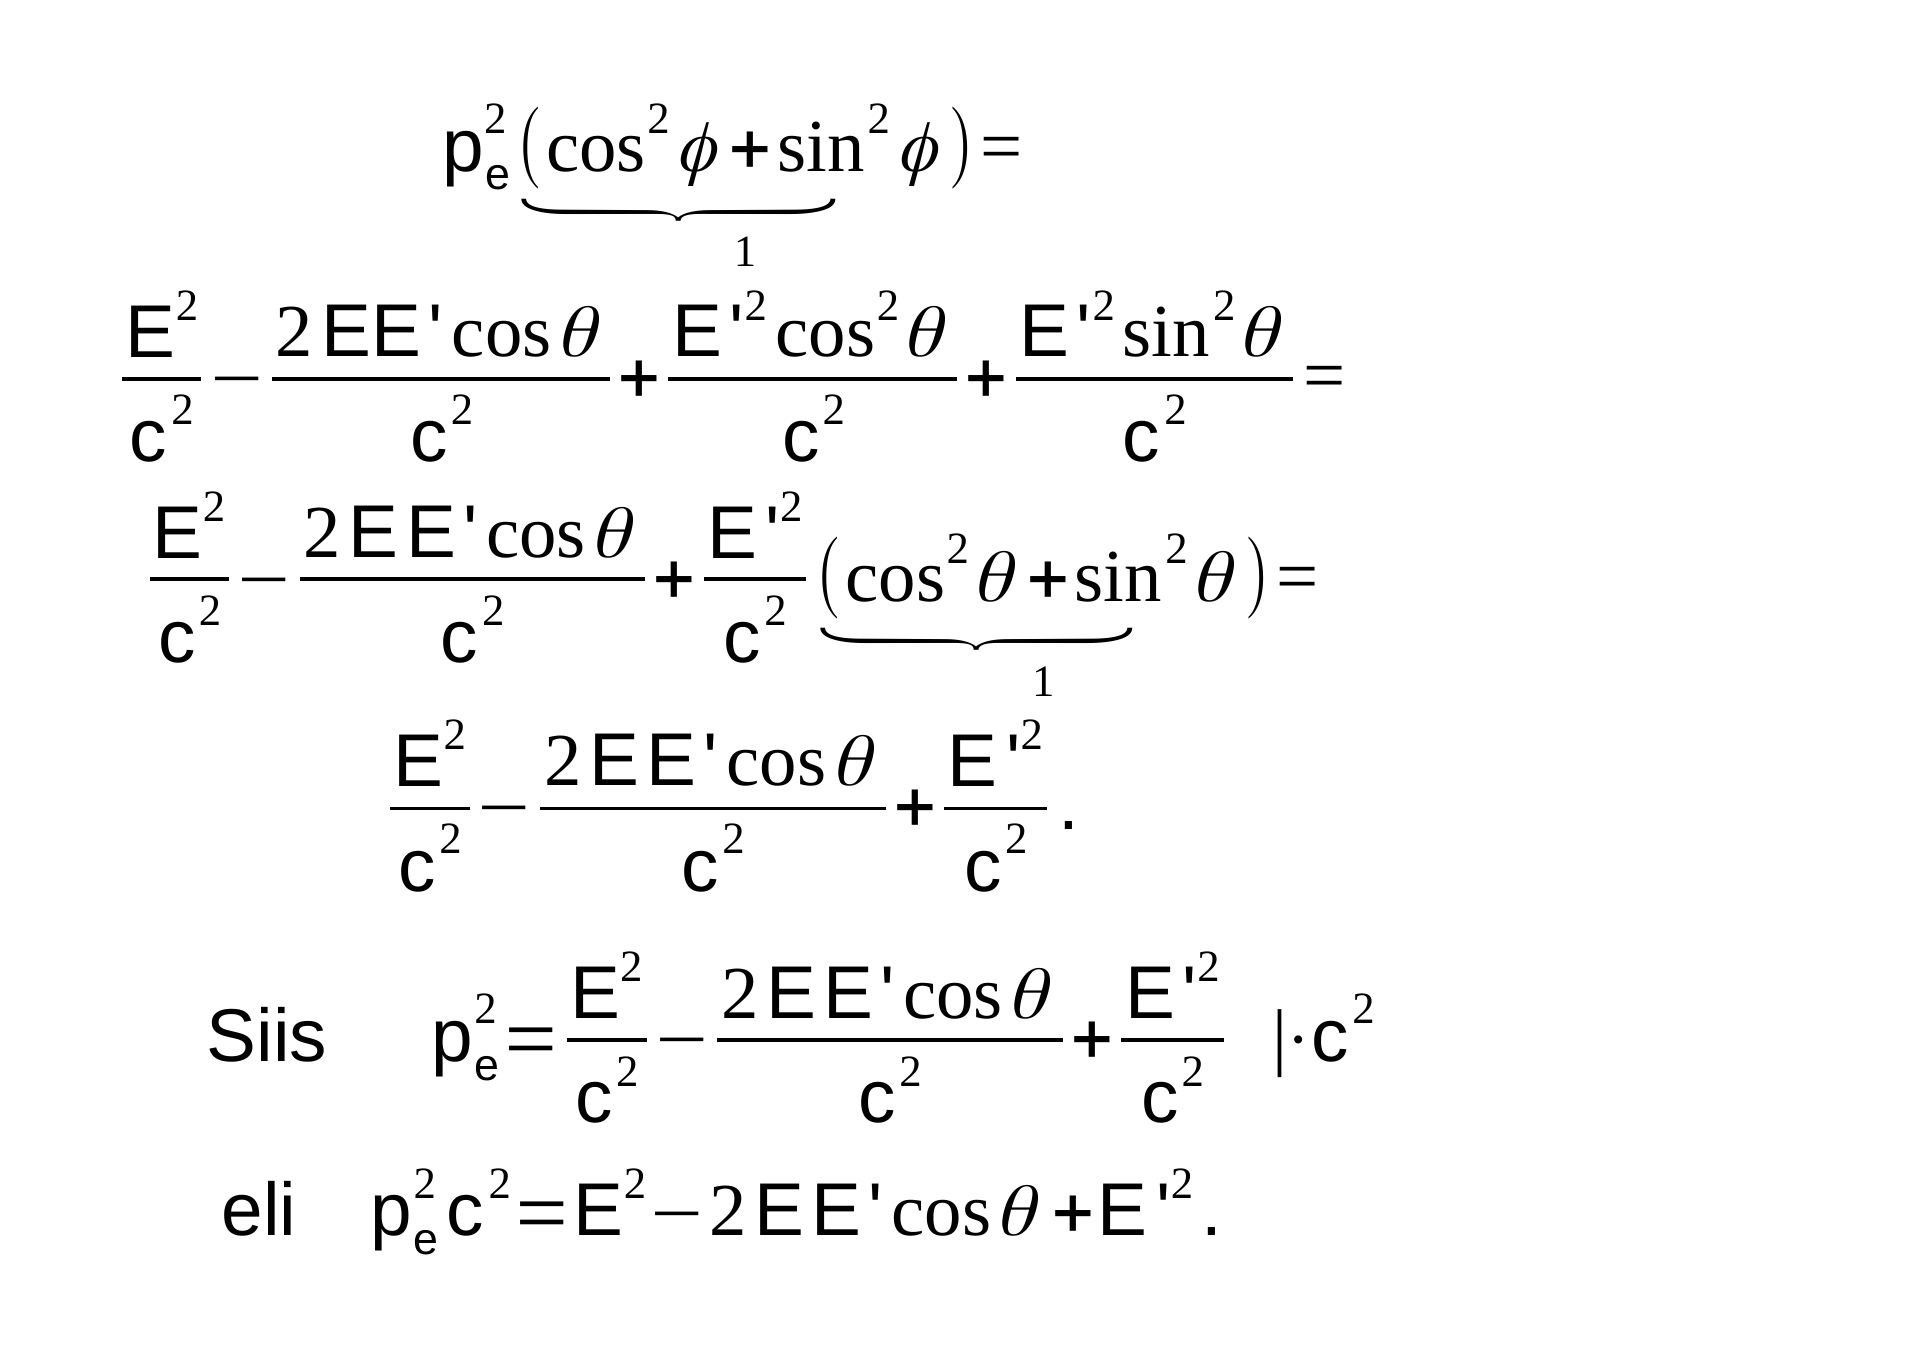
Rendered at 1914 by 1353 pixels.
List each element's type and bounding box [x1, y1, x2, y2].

chart [112, 94, 1353, 907]
chart [214, 1158, 1228, 1264]
chart [200, 941, 1382, 1139]
